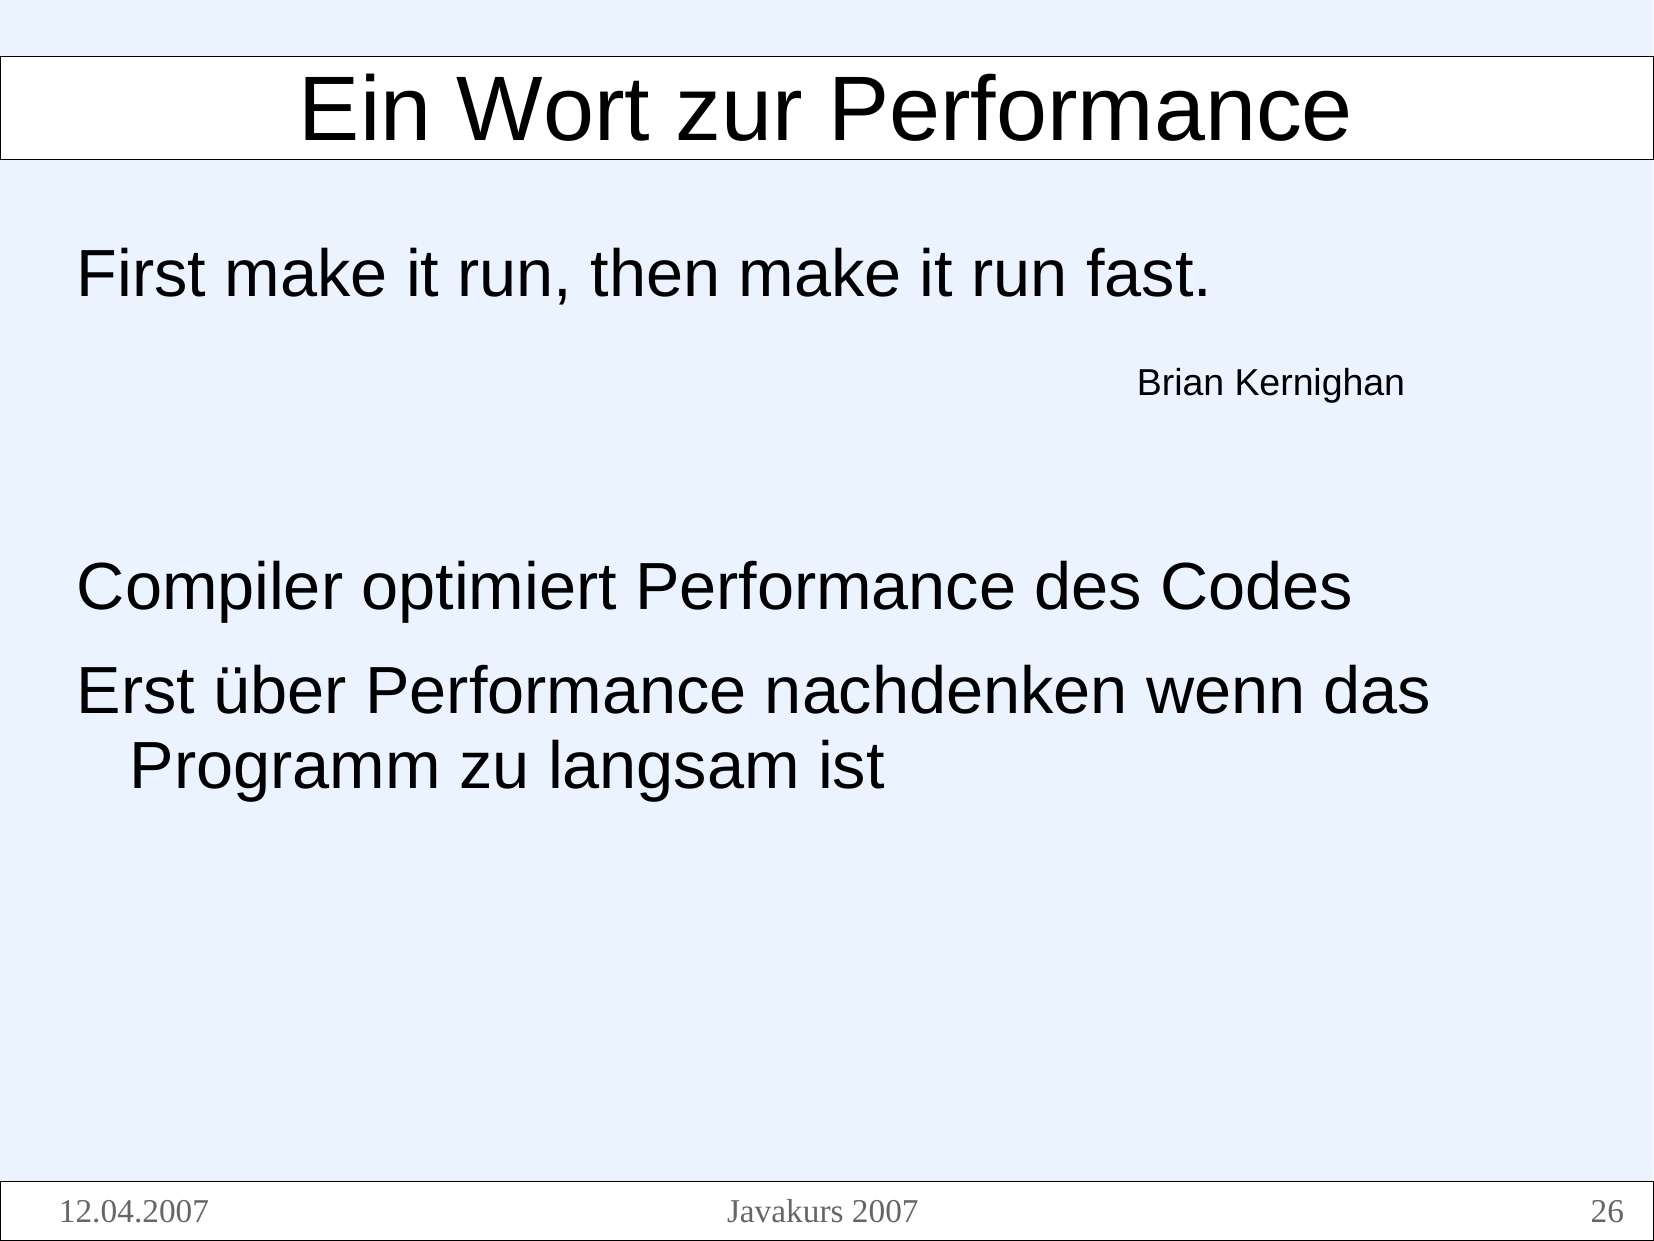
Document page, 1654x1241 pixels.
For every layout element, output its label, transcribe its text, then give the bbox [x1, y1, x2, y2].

text_box Brian Kernighan [1122, 354, 1420, 412]
title Ein Wort zur Performance [0, 56, 1654, 160]
list First make it run, then make it run fast. Compiler optimiert Performance des Codes Erst über Performance nachdenken wenn das Programm zu langsam ist [59, 236, 1595, 1137]
